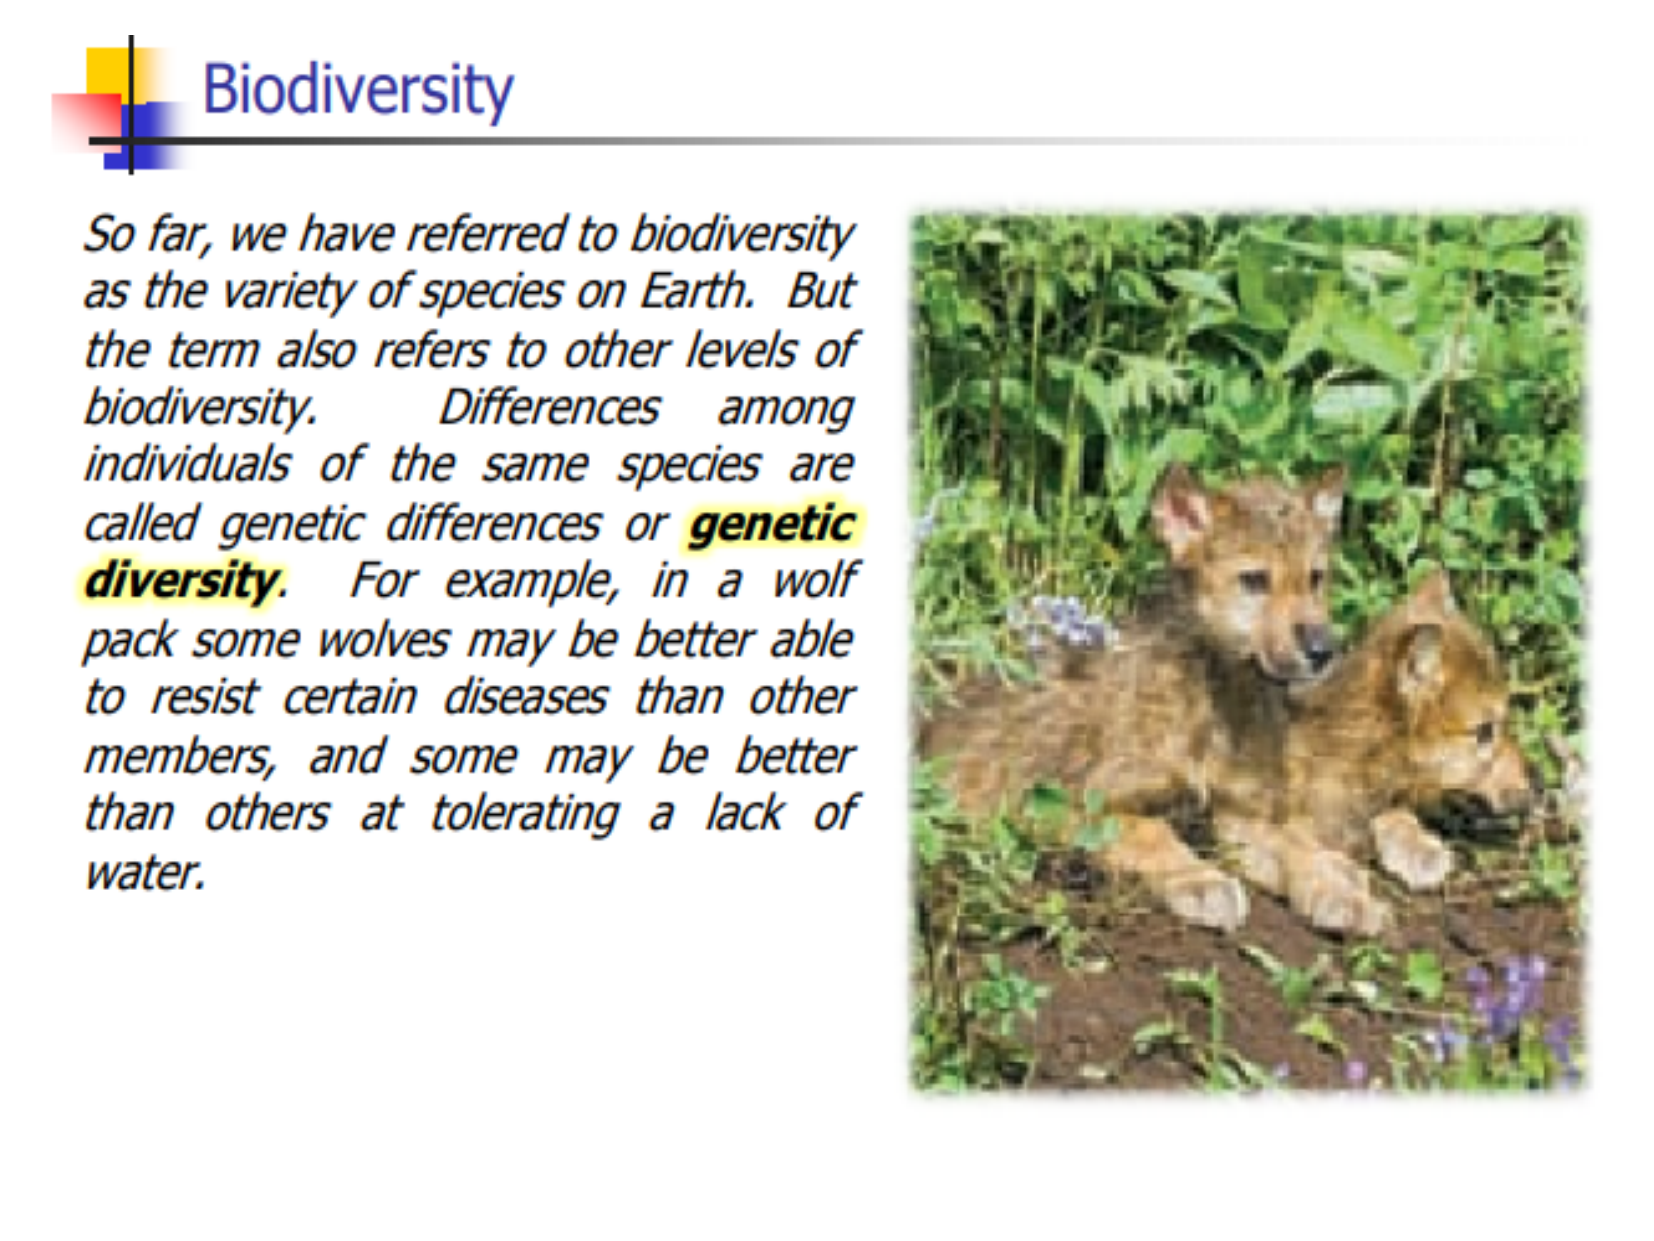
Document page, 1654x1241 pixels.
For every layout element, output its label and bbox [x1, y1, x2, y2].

picture [35, 35, 1607, 1182]
